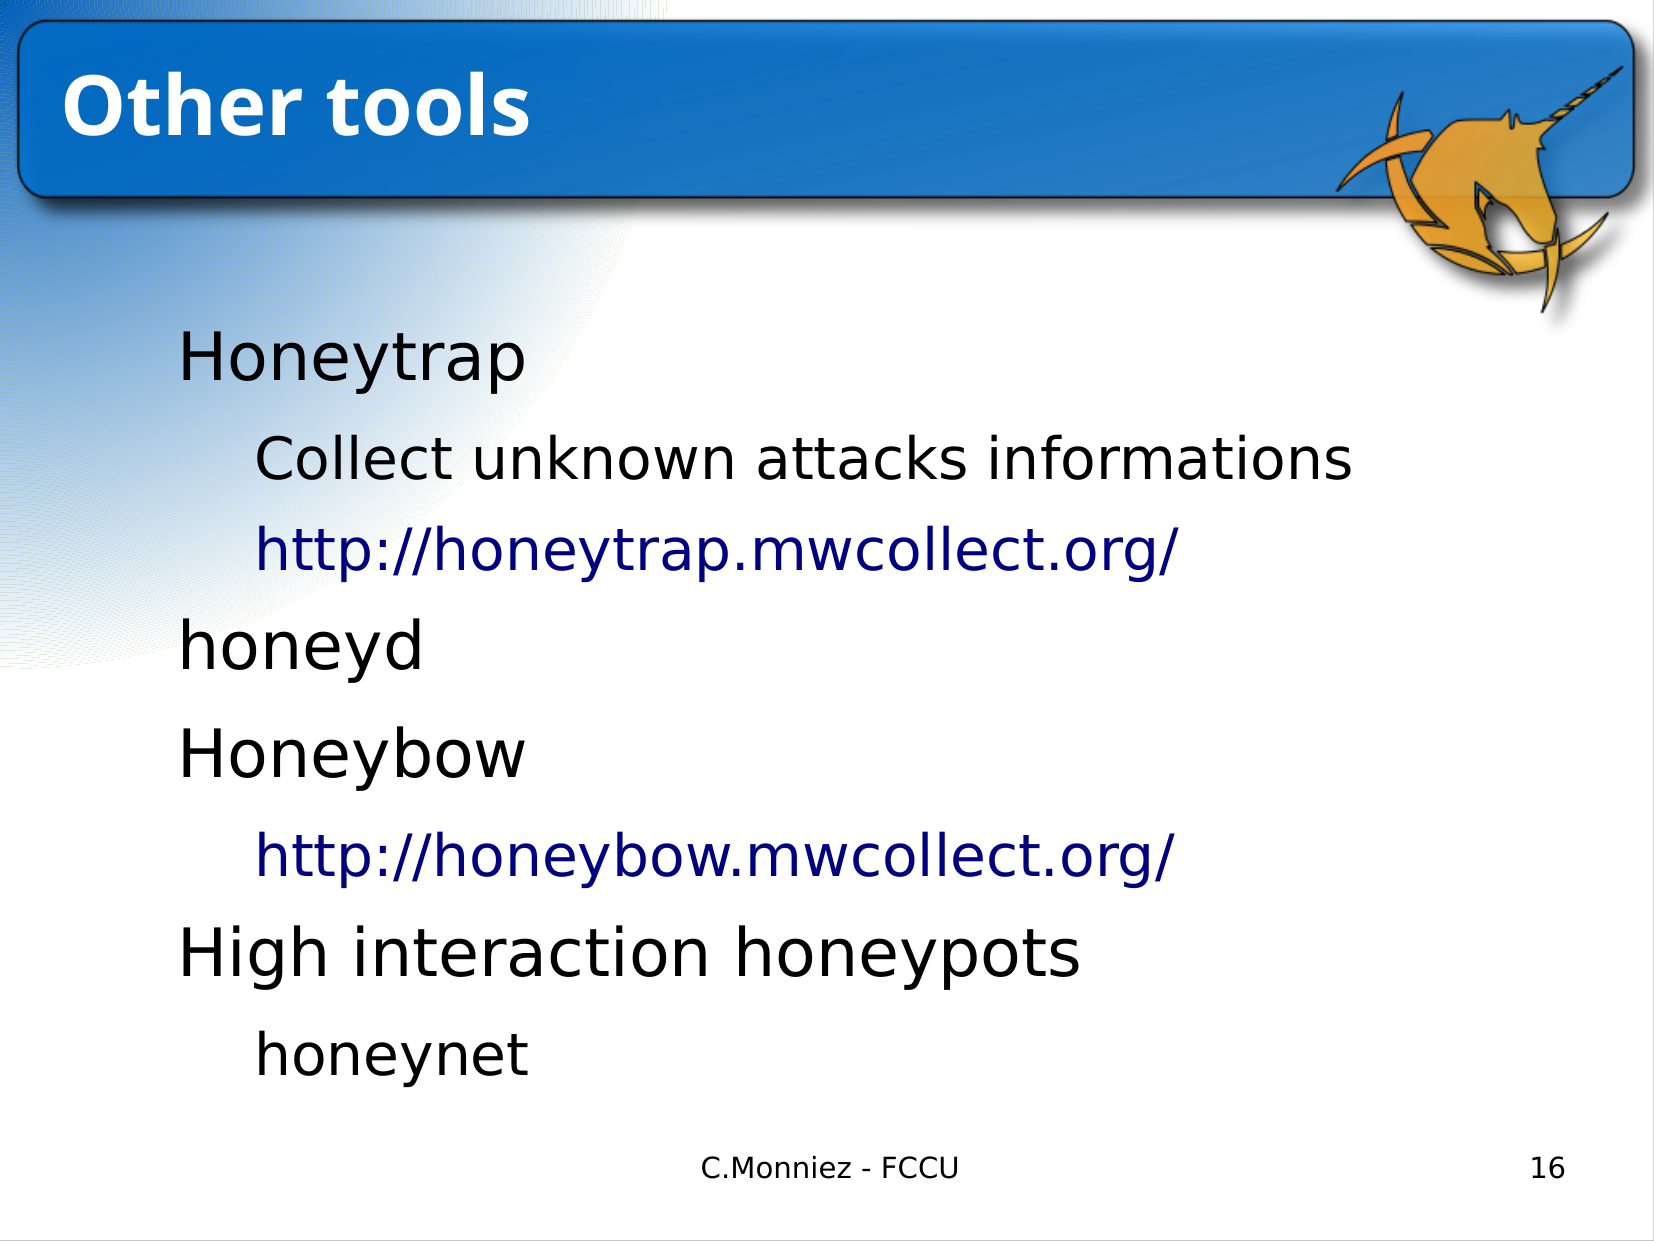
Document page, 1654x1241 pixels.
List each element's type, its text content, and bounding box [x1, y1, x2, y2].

title Other tools [59, 0, 1388, 208]
picture [0, 0, 1654, 1241]
list Honeytrap Collect unknown attacks informations http://honeytrap.mwcollect.org/ honeyd Honeybow http://honeybow.mwcollect.org/ High interaction honeypots honeynet [159, 318, 1648, 1090]
